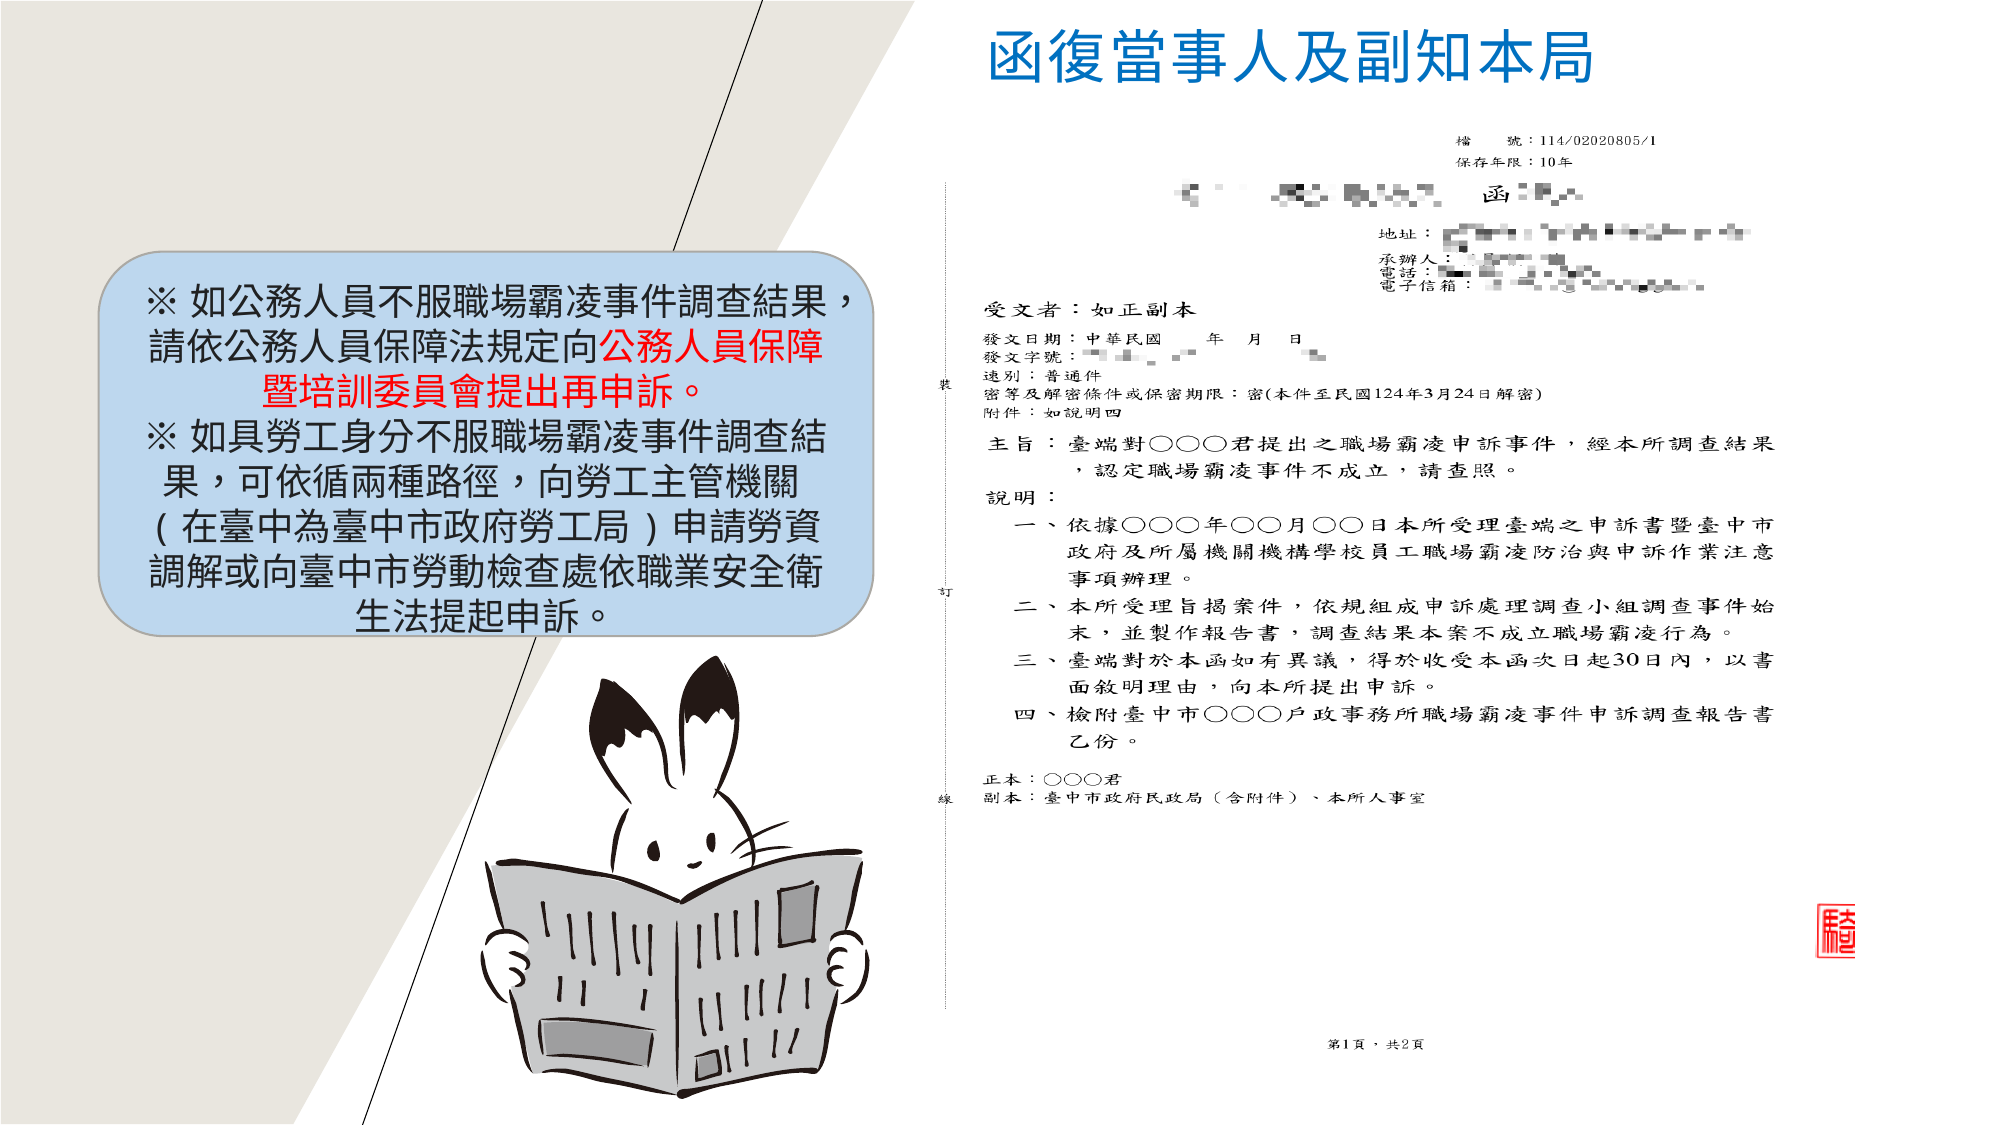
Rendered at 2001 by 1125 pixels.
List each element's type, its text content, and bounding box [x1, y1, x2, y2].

text_box ※如公務人員不服職場霸凌事件調查結果，請依公務人員保障法規定向公務人員保障暨培訓委員會提出再申訴。 ※如具勞工身分不服職場霸凌事件調查結果，可依循兩種路徑，向勞工主管機關(在臺中為臺中市政府勞工局)申請勞資調解或向臺中市勞動檢查處依職業安全衛生法提起申訴。 [98, 251, 874, 637]
title 函復當事人及副知本局 [971, 21, 1863, 97]
picture [452, 97, 1878, 1100]
